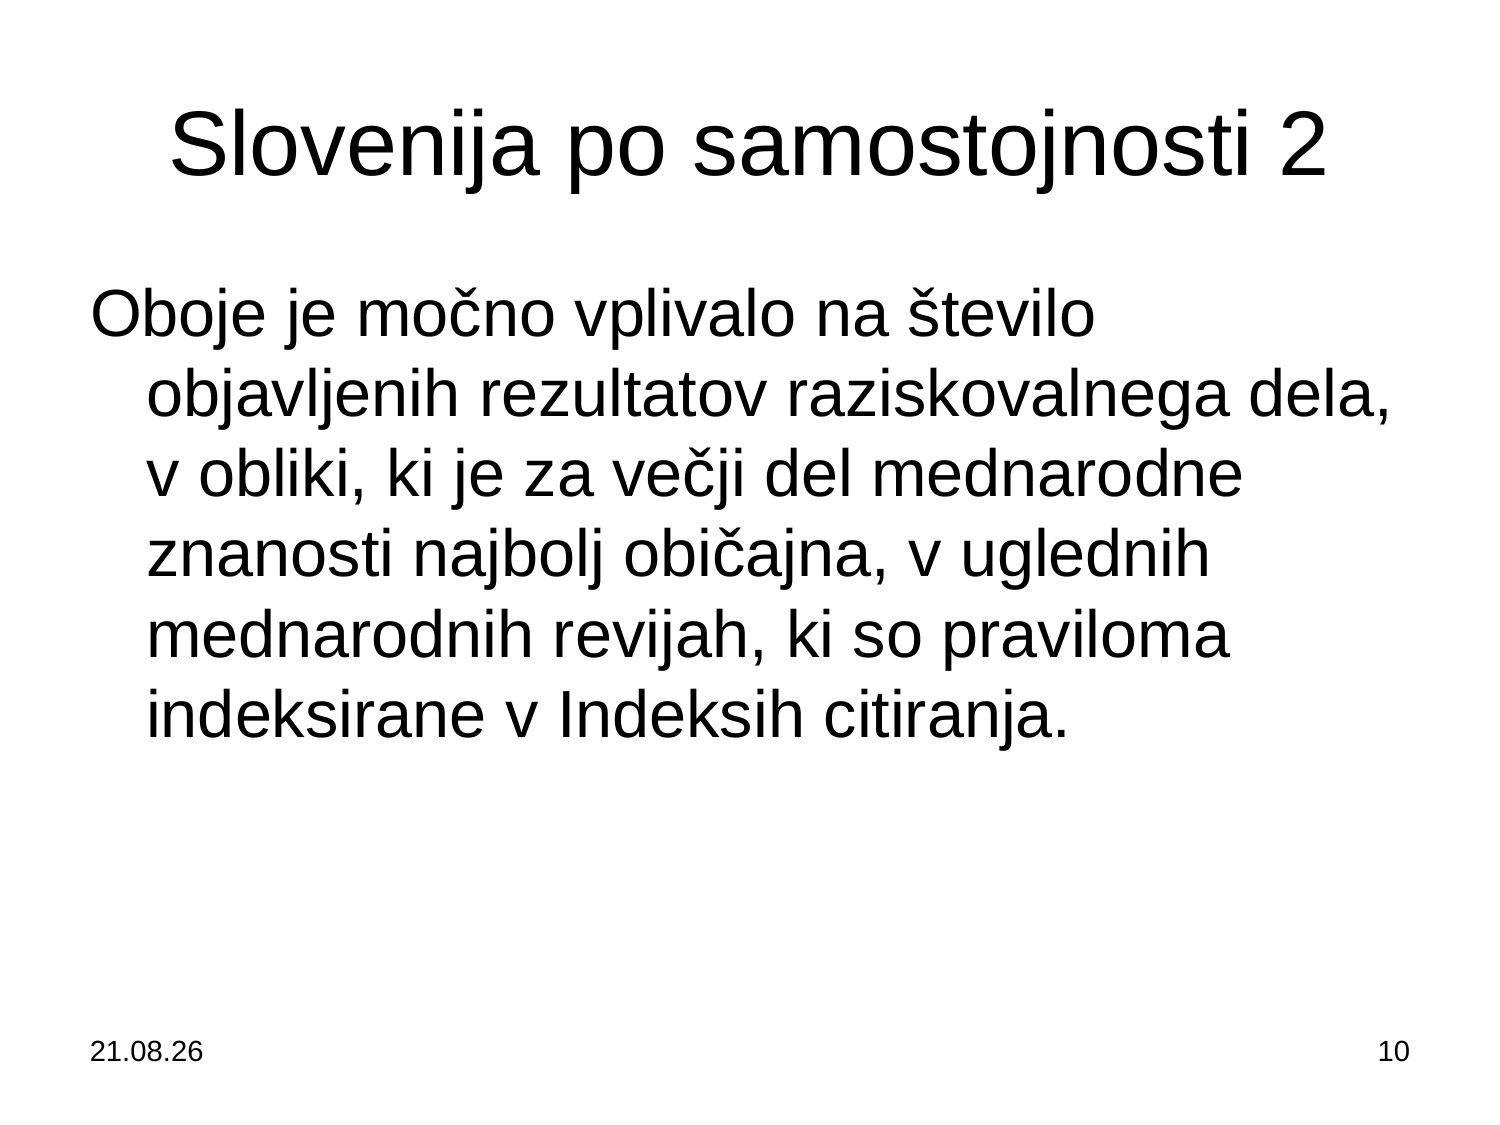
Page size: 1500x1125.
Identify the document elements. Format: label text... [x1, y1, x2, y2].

title Slovenija po samostojnosti 2 [75, 45, 1426, 233]
list Oboje je močno vplivalo na število objavljenih rezultatov raziskovalnega dela, v obliki, ki je za večji del mednarodne znanosti najbolj običajna, v uglednih mednarodnih revijah, ki so praviloma indeksirane v Indeksih citiranja. [75, 262, 1426, 1006]
text_box <number> [1074, 1024, 1426, 1103]
text_box 05.11.14 [74, 1024, 426, 1103]
